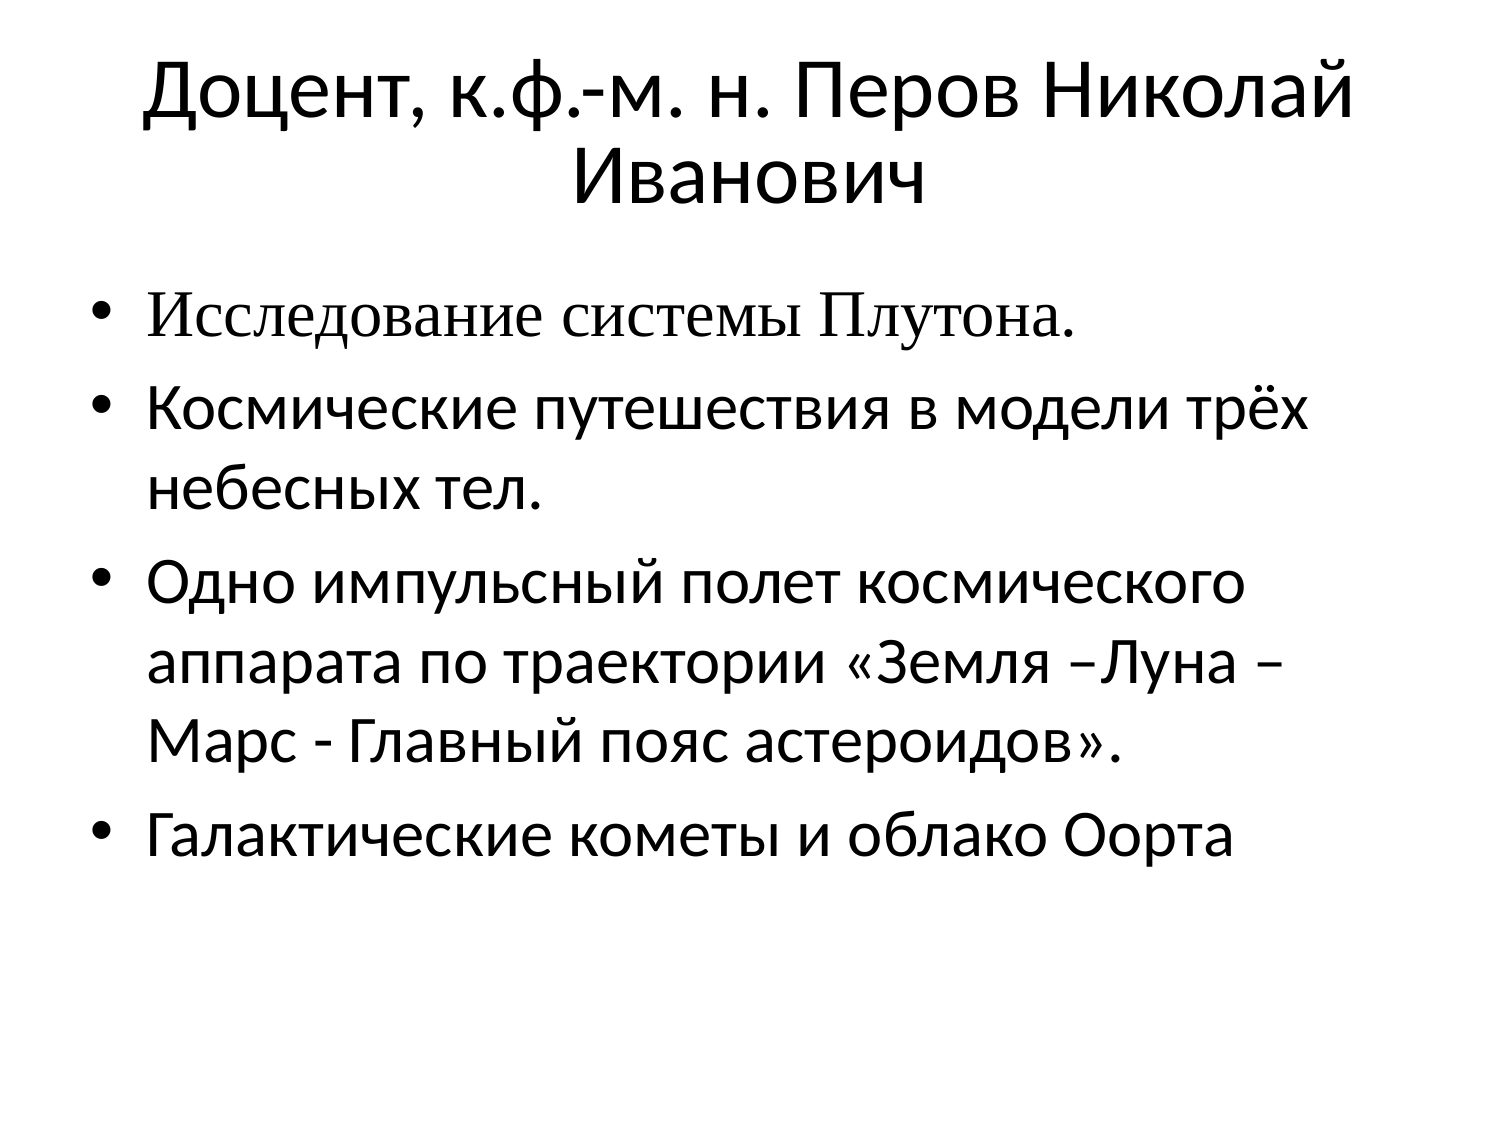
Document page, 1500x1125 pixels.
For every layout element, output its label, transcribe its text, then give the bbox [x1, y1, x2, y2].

text_box Доцент, к.ф.-м. н. Перов Николай Иванович [74, 45, 1425, 233]
text_box Исследование системы Плутона. Космические путешествия в модели трёх небесных тел. Одно импульсный полет космического аппарата по траектории «Земля –Луна –Марс - Главный пояс астероидов». Галактические кометы и облако Оорта [74, 262, 1425, 1005]
